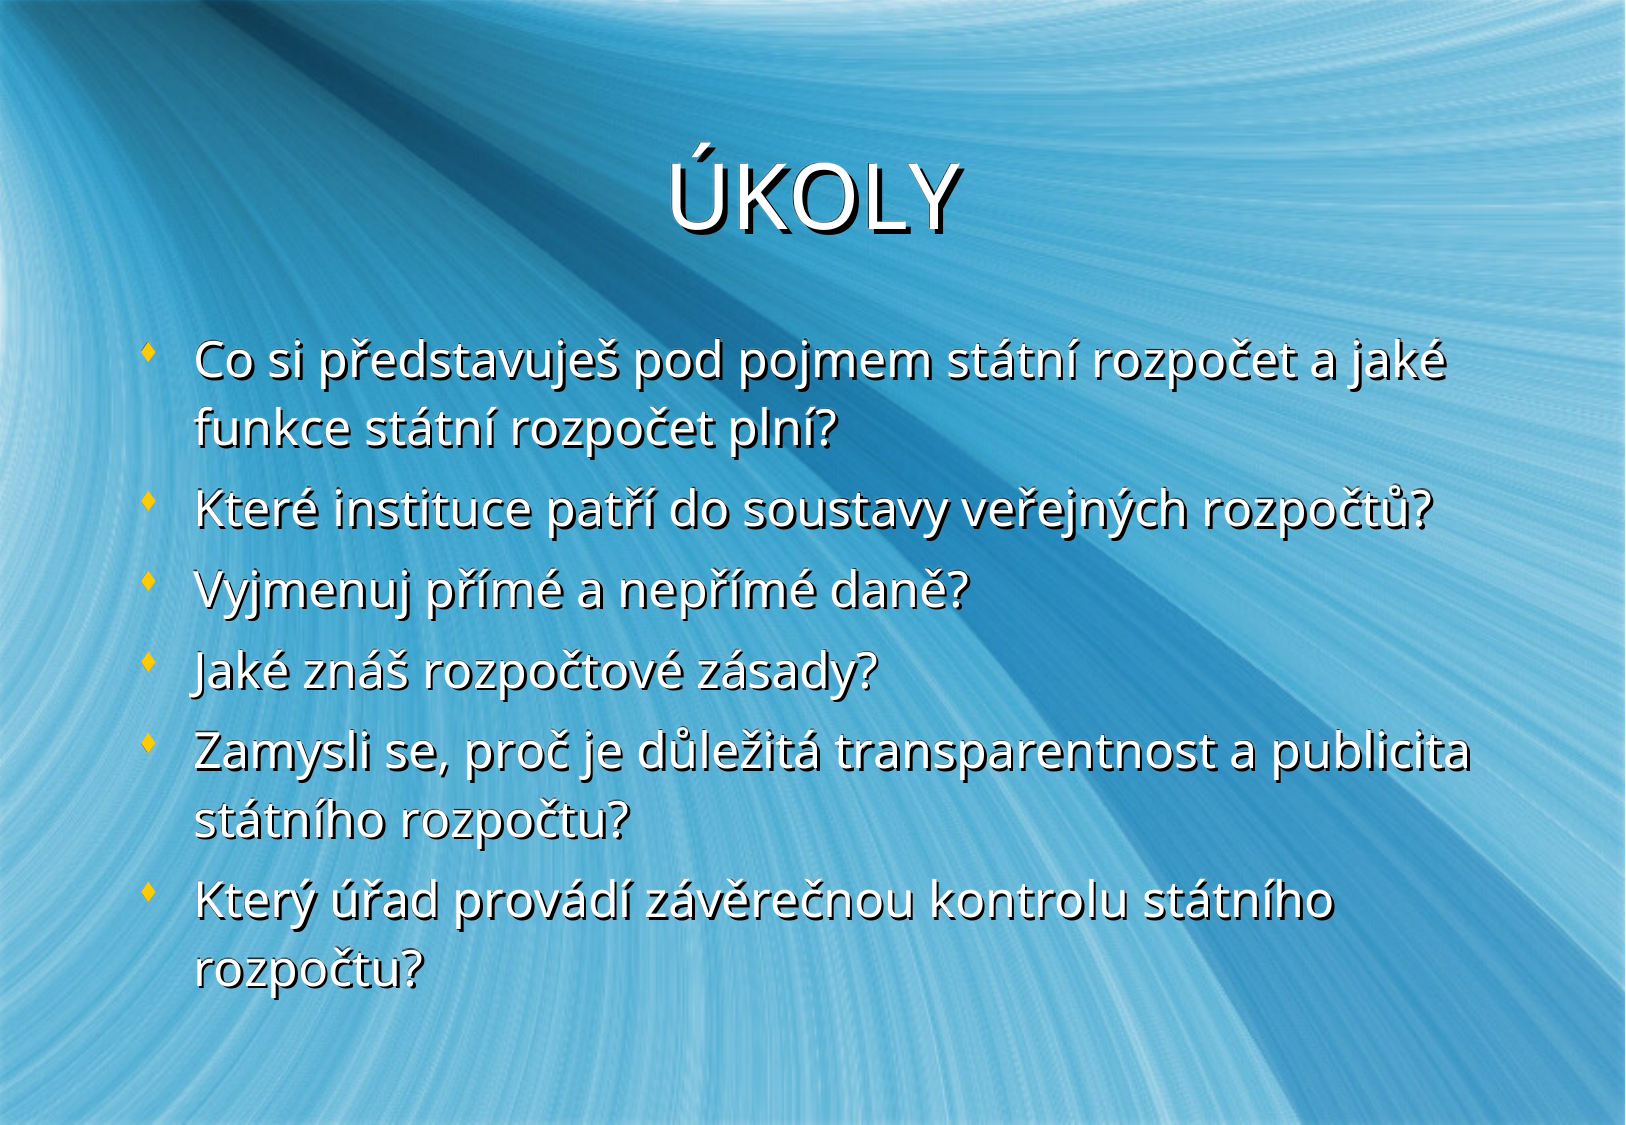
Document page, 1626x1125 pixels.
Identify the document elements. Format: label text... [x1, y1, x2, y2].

picture [0, 0, 1626, 1125]
list Co si představuješ pod pojmem státní rozpočet a jaké funkce státní rozpočet plní? Které instituce patří do soustavy veřejných rozpočtů? Vyjmenuj přímé a nepřímé daně? Jaké znáš rozpočtové zásady? Zamysli se, proč je důležitá transparentnost a publicita státního rozpočtu? Který úřad provádí závěrečnou kontrolu státního rozpočtu? [121, 324, 1504, 1001]
title ÚKOLY [121, 99, 1504, 288]
